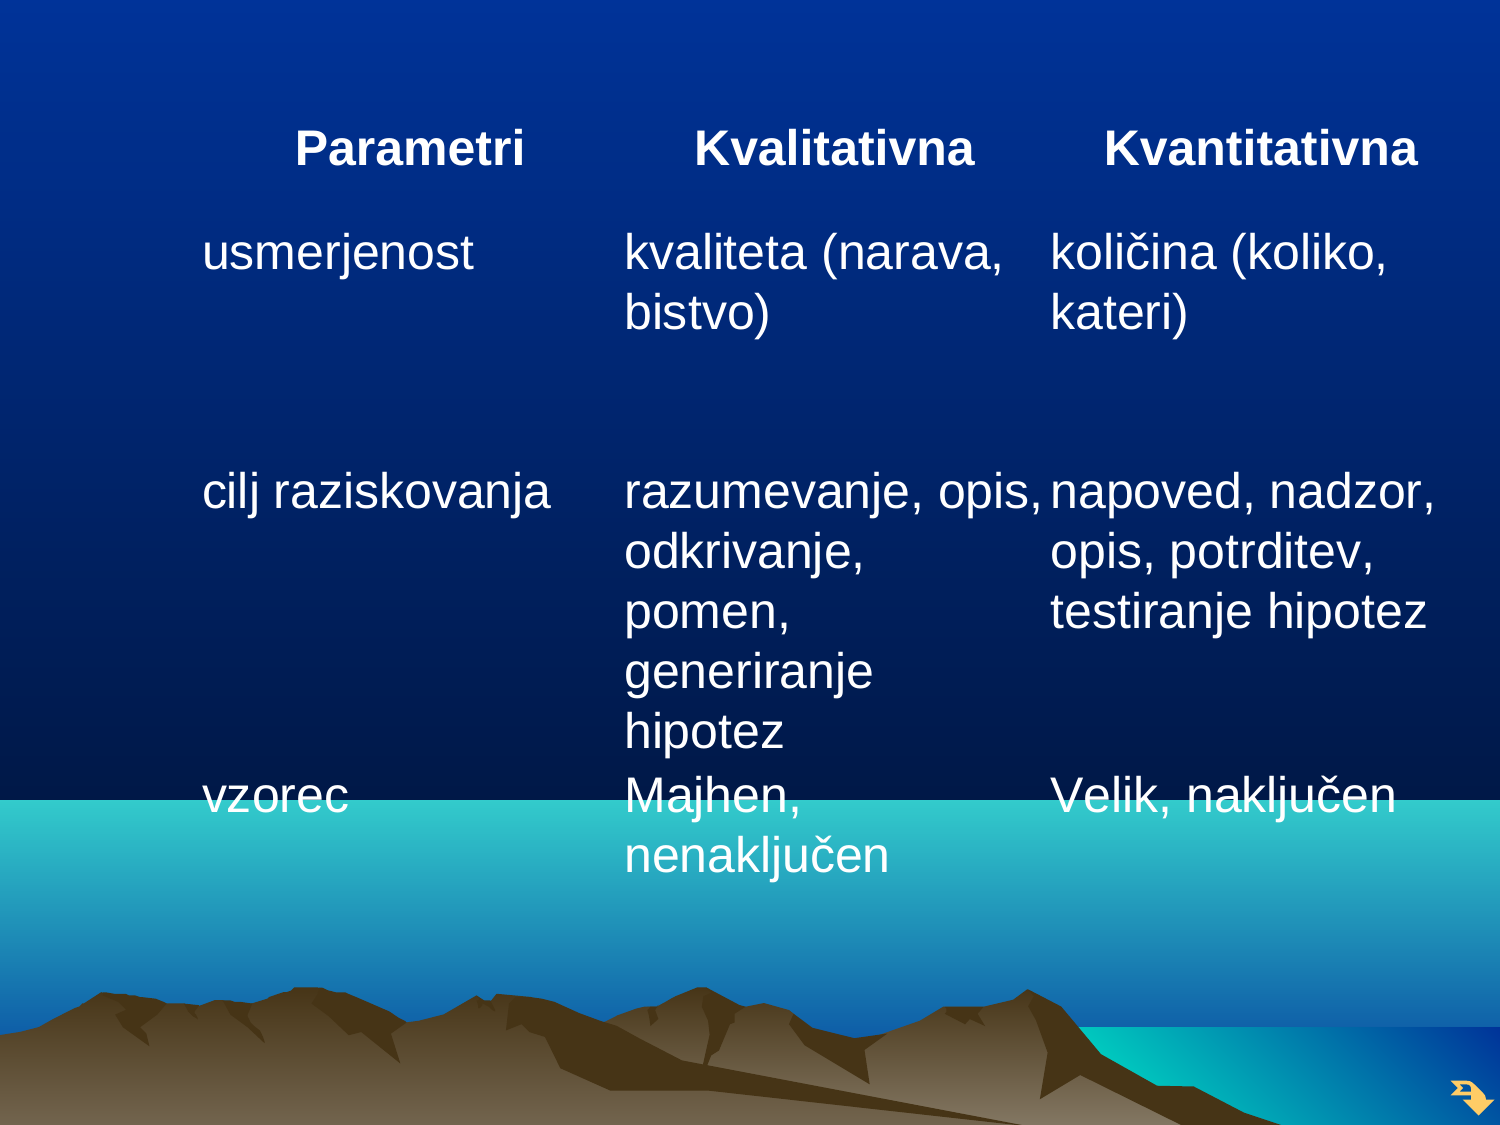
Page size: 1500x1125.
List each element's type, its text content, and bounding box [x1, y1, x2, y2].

table_cell razumevanje, opis, odkrivanje, pomen, generiranje hipotez [621, 457, 1048, 761]
table_cell cilj raziskovanja [199, 457, 621, 761]
table_cell vzorec [199, 761, 621, 1001]
table_cell kvaliteta (narava, bistvo) [621, 217, 1048, 457]
table_header Kvantitativna [1048, 114, 1474, 217]
table_cell napoved, nadzor, opis, potrditev, testiranje hipotez [1048, 457, 1474, 761]
table_cell usmerjenost [199, 217, 621, 457]
text_box  [1449, 1066, 1497, 1125]
table_header Parametri [199, 114, 621, 217]
table_cell Majhen, nenaključen [621, 761, 1048, 1001]
table_cell Velik, naključen [1048, 761, 1474, 1001]
table_cell količina (koliko, kateri) [1048, 217, 1474, 457]
table_header Kvalitativna [621, 114, 1048, 217]
